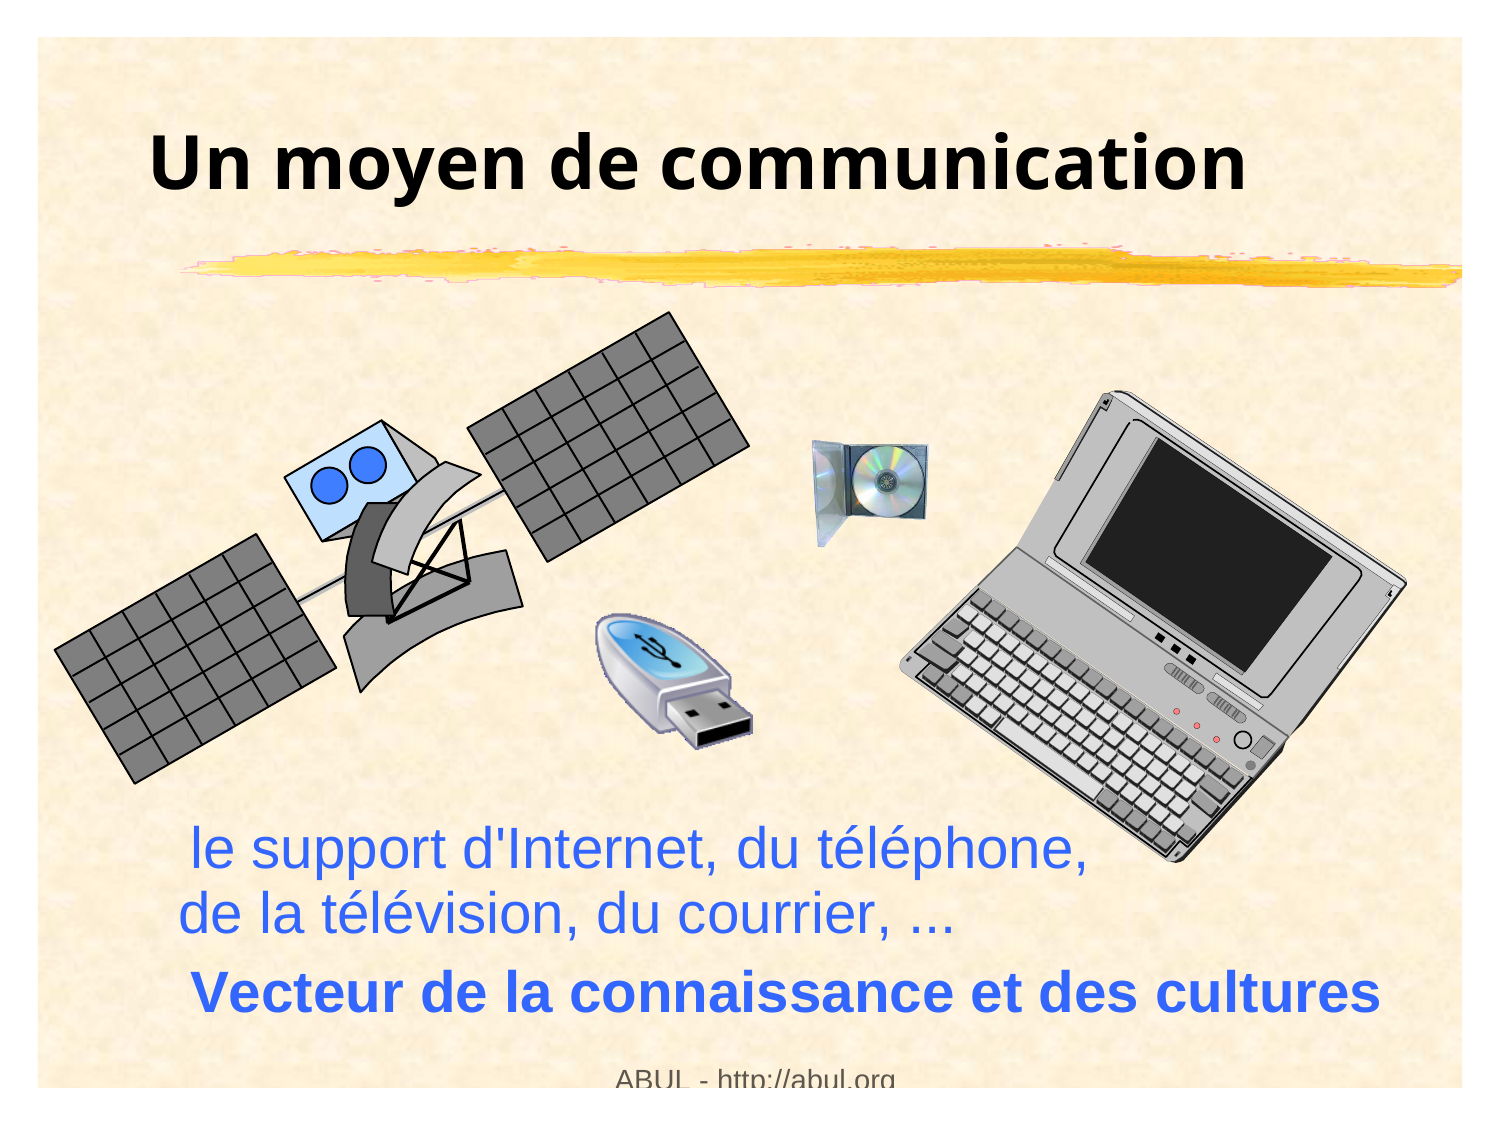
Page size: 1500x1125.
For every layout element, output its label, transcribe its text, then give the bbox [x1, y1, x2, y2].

picture [620, 1073, 627, 1082]
picture [37, 37, 1463, 1088]
picture [883, 1076, 891, 1088]
picture [618, 1084, 630, 1088]
title Un moyen de communication [132, 72, 1439, 248]
text_box le support d'Internet, du téléphone, de la télévision, du courrier, ... Vecteur de la connaissance et des cultures [163, 808, 1437, 1058]
picture [794, 1082, 801, 1088]
picture [858, 1076, 866, 1088]
picture [738, 1076, 743, 1088]
picture [811, 1076, 818, 1088]
picture [754, 1076, 761, 1088]
picture [639, 1081, 649, 1088]
picture [722, 1076, 729, 1088]
picture [639, 1072, 648, 1078]
